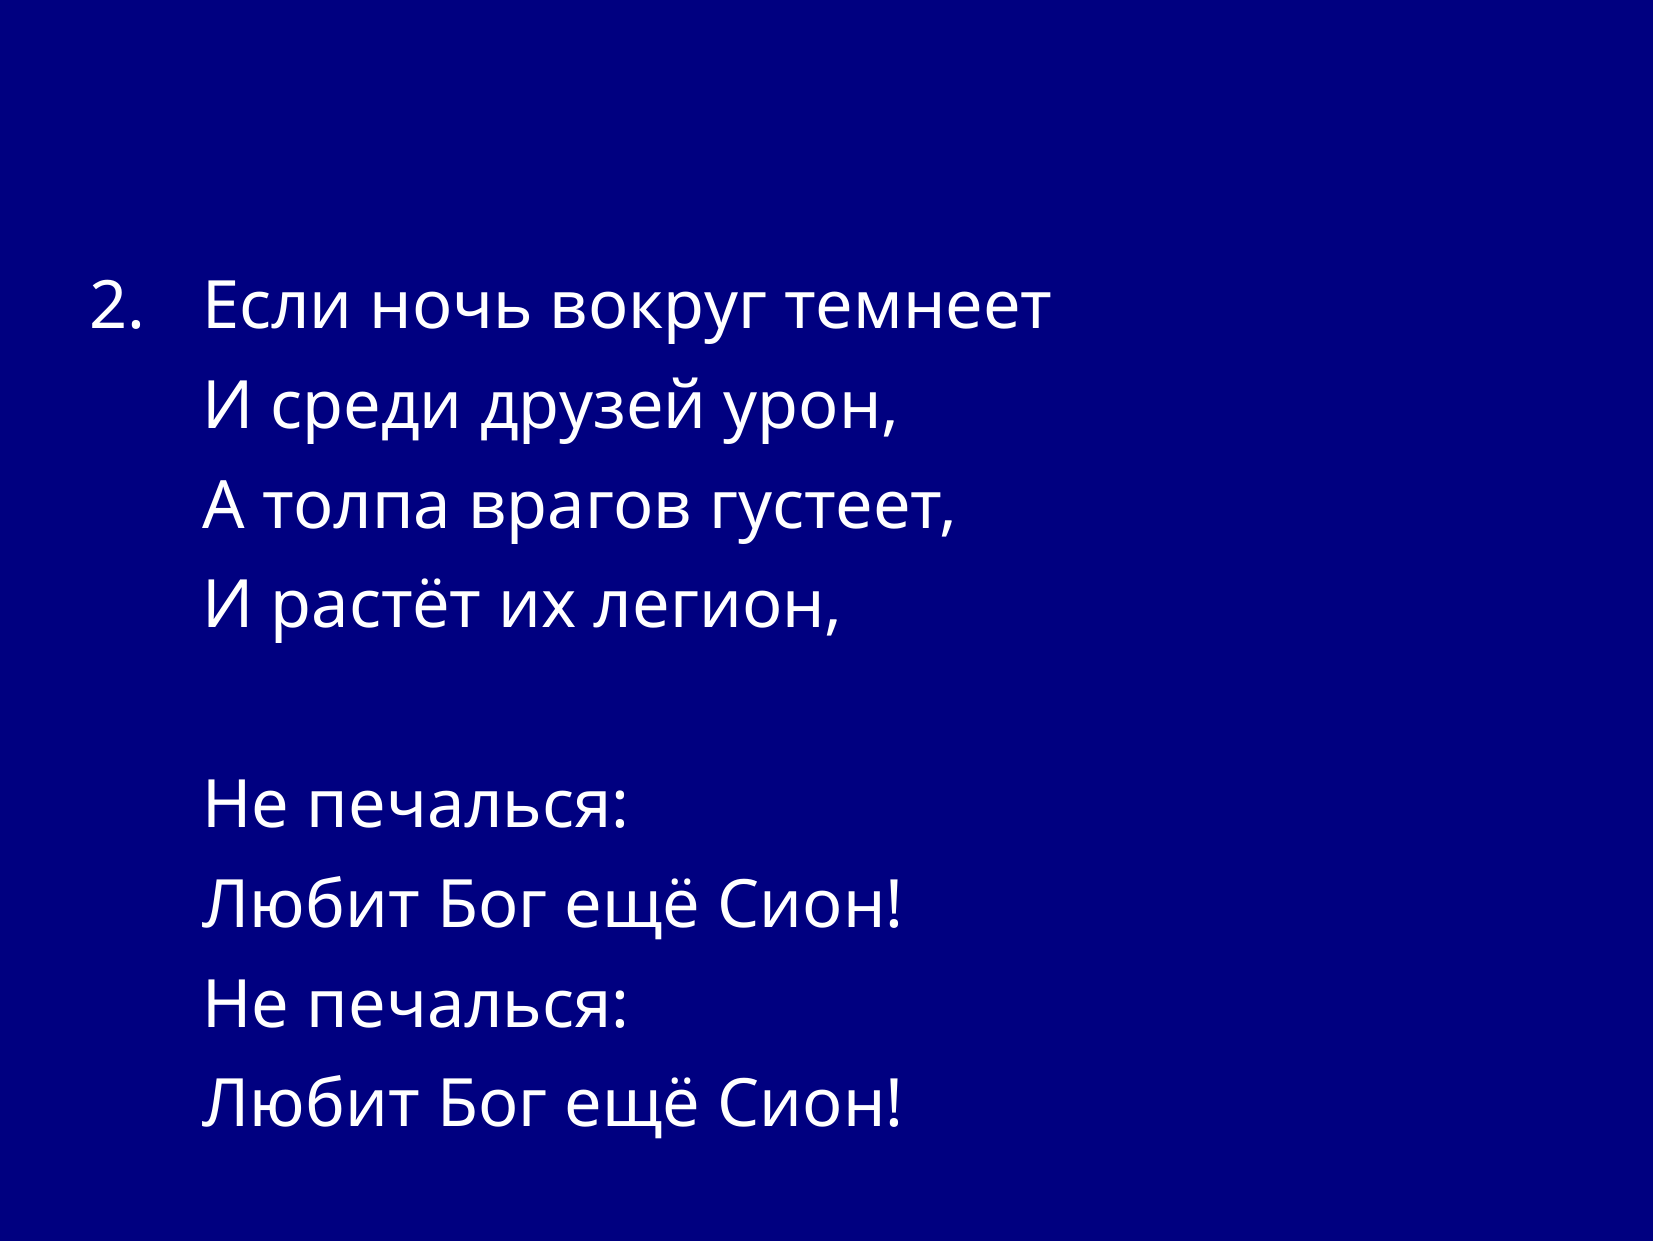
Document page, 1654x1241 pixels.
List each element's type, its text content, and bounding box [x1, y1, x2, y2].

text_box 2. Если ночь вокруг темнеет И среди друзей урон, А толпа врагов густеет, И растёт их легион, Не печалься: Любит Бог ещё Сион! Не печалься: Любит Бог ещё Сион! [75, 150, 1576, 1163]
